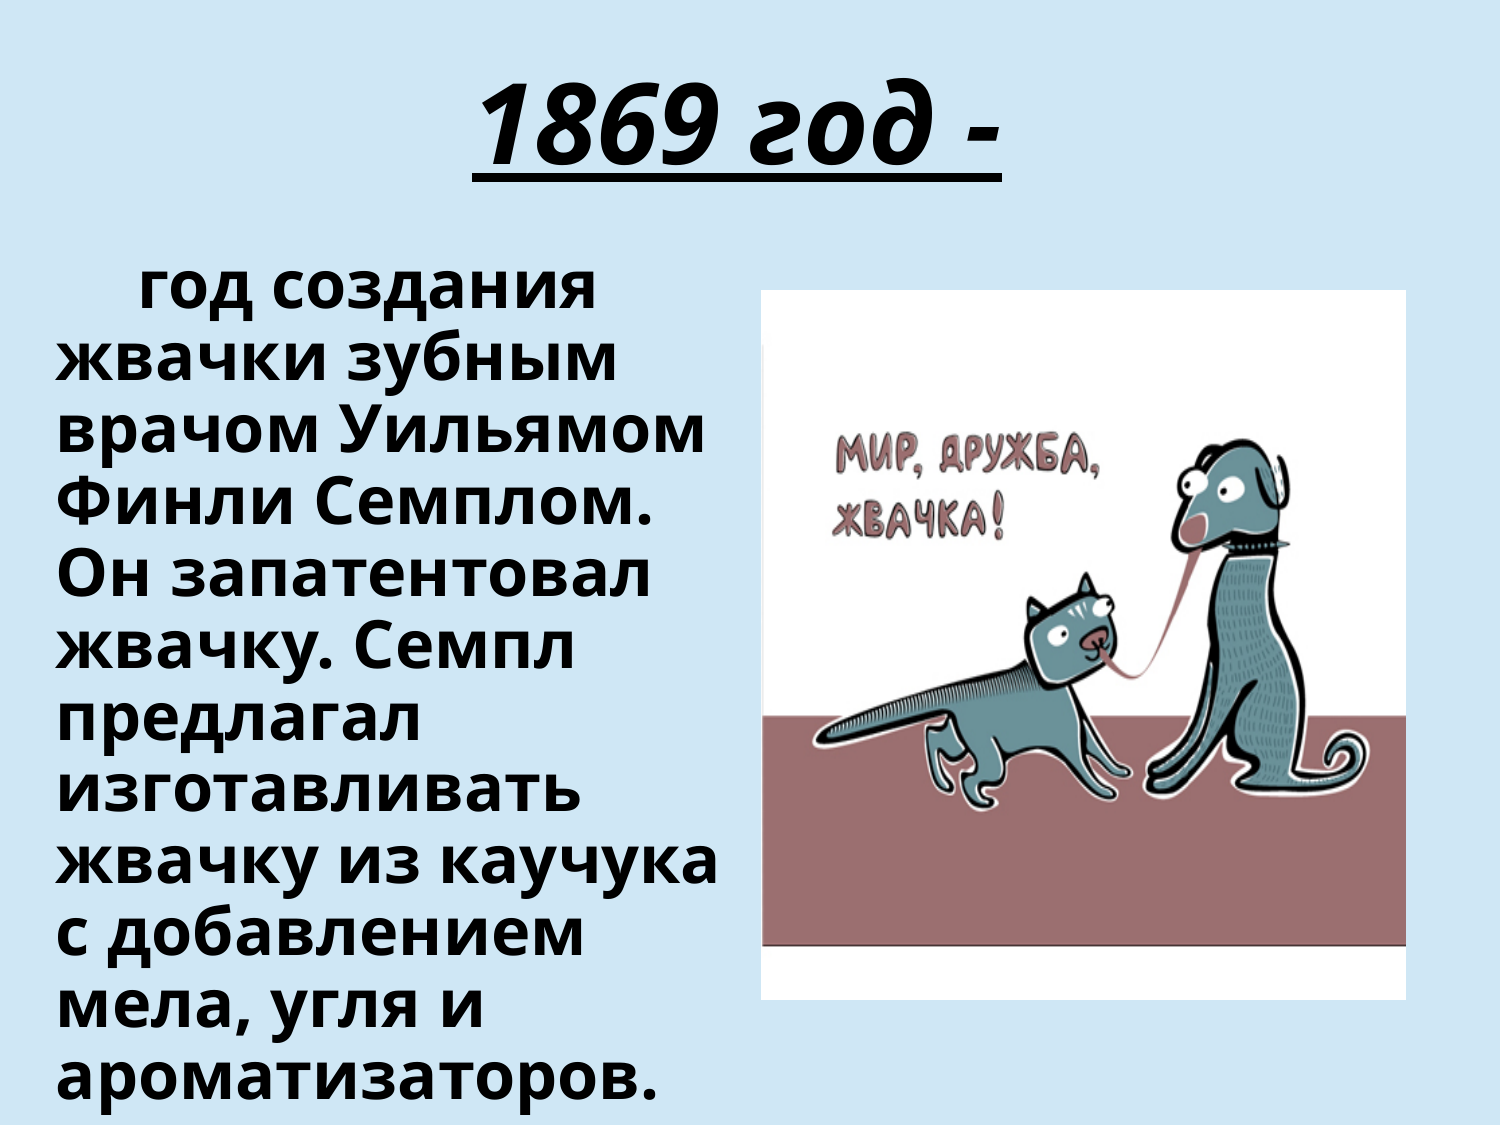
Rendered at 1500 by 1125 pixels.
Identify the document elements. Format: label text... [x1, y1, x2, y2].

list год создания жвачки зубным врачом Уильямом Финли Семплом. Он запатентовал жвачку. Семпл предлагал изготавливать жвачку из каучука с добавлением мела, угля и ароматизаторов. [41, 243, 739, 1125]
picture [761, 290, 1406, 1000]
title 1869 год - [75, 45, 1425, 233]
